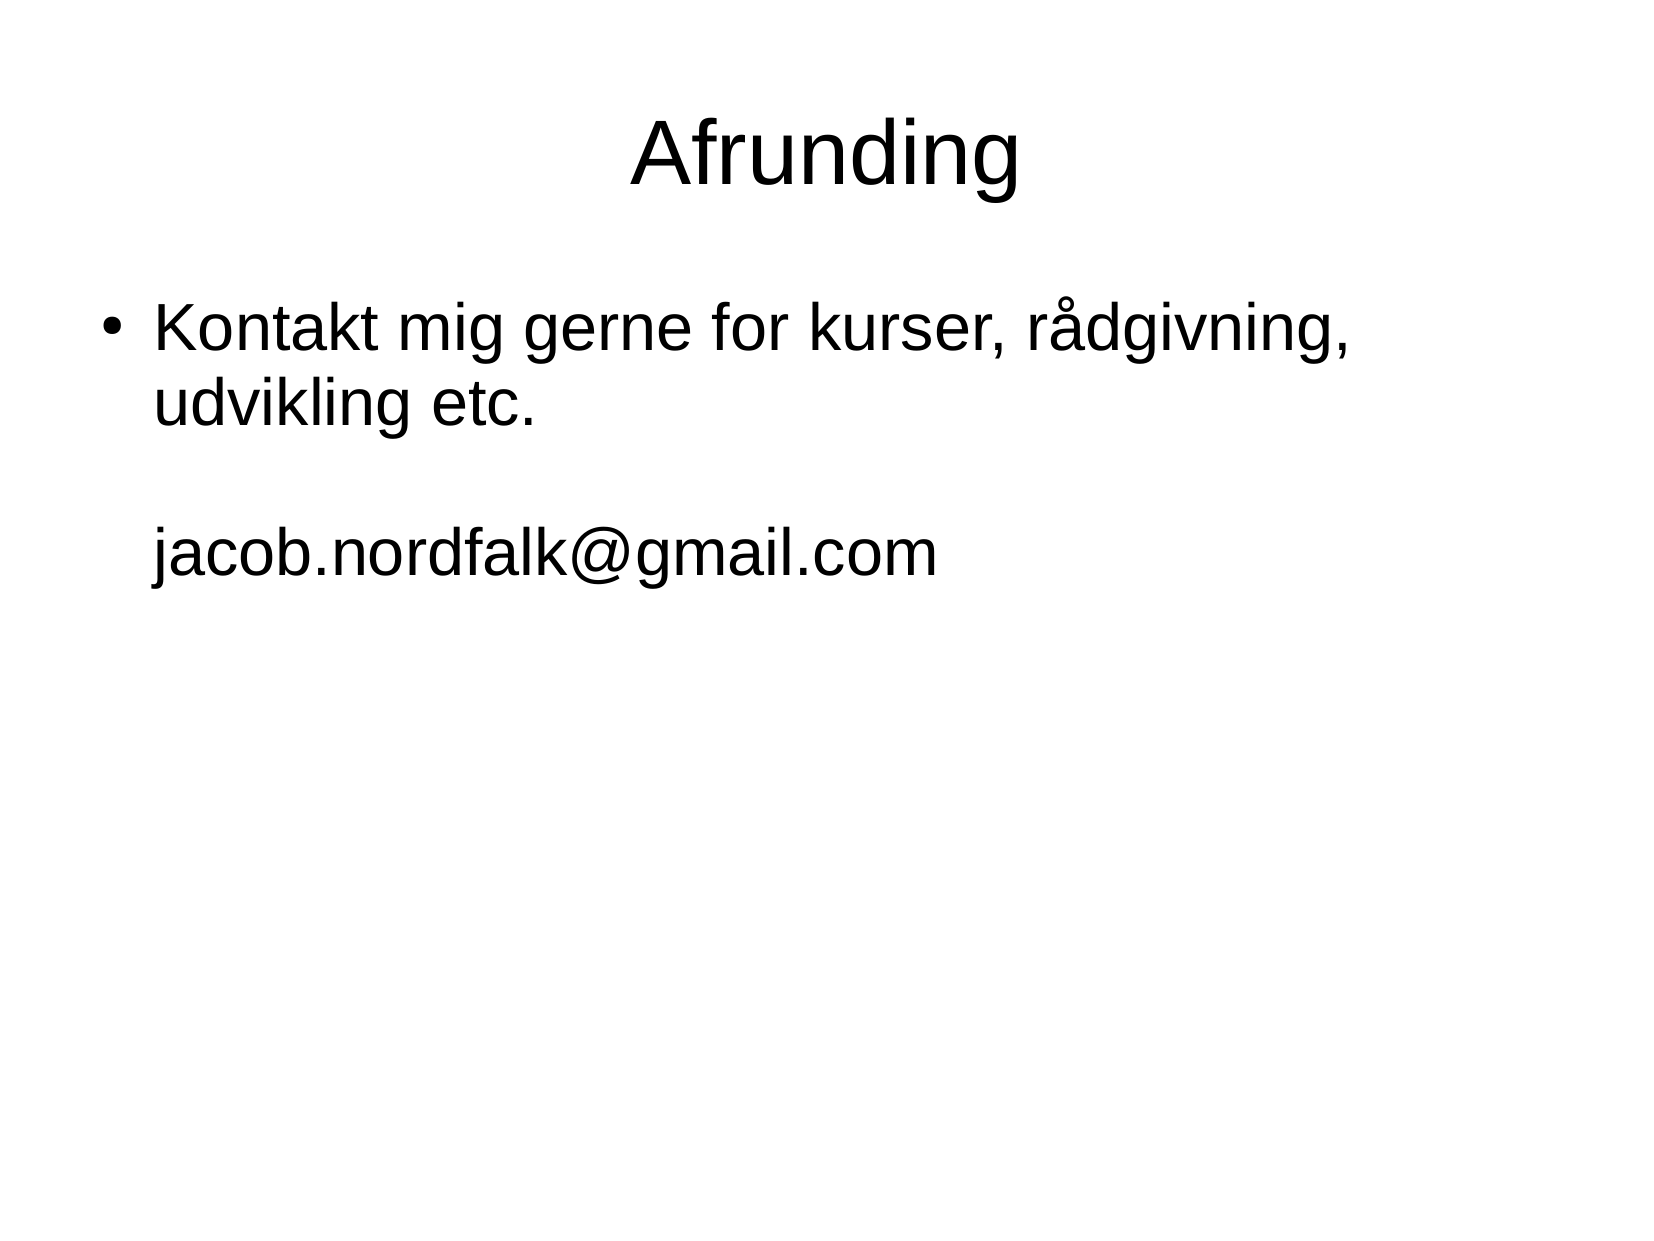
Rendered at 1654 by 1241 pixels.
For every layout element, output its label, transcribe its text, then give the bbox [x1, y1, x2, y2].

title Afrunding [82, 49, 1571, 257]
list Kontakt mig gerne for kurser, rådgivning, udvikling etc. jacob.nordfalk@gmail.com [82, 290, 1571, 1109]
